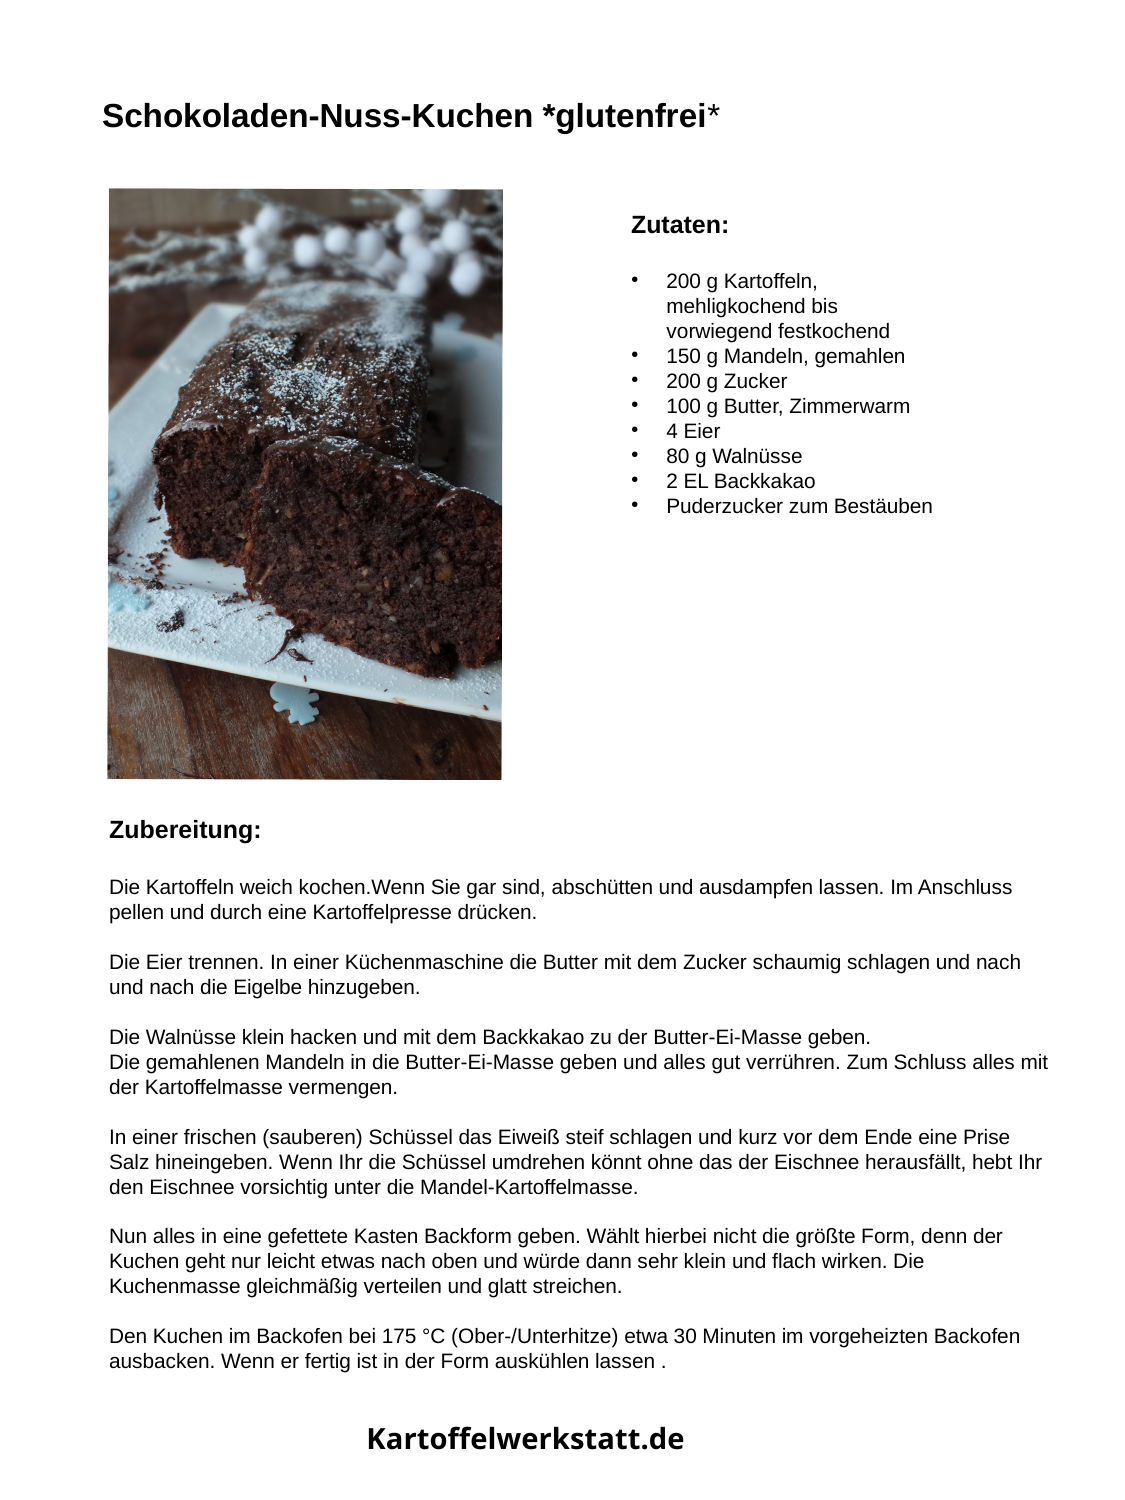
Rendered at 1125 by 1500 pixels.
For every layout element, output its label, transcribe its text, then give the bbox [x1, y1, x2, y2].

text_box Zutaten: 200 g Kartoffeln, mehligkochend bis vorwiegend festkochend 150 g Mandeln, gemahlen 200 g Zucker 100 g Butter, Zimmerwarm 4 Eier 80 g Walnüsse 2 EL Backkakao Puderzucker zum Bestäuben [616, 200, 948, 526]
text_box Zubereitung: Die Kartoffeln weich kochen.Wenn Sie gar sind, abschütten und ausdampfen lassen. Im Anschluss pellen und durch eine Kartoffelpresse drücken. Die Eier trennen. In einer Küchenmaschine die Butter mit dem Zucker schaumig schlagen und nach und nach die Eigelbe hinzugeben. Die Walnüsse klein hacken und mit dem Backkakao zu der Butter-Ei-Masse geben. Die gemahlenen Mandeln in die Butter-Ei-Masse geben und alles gut verrühren. Zum Schluss alles mit der Kartoffelmasse vermengen. In einer frischen (sauberen) Schüssel das Eiweiß steif schlagen und kurz vor dem Ende eine Prise Salz hineingeben. Wenn Ihr die Schüssel umdrehen könnt ohne das der Eischnee herausfällt, hebt Ihr den Eischnee vorsichtig unter die Mandel-Kartoffelmasse. Nun alles in eine gefettete Kasten Backform geben. Wählt hierbei nicht die größte Form, denn der Kuchen geht nur leicht etwas nach oben und würde dann sehr klein und flach wirken. Die Kuchenmasse gleichmäßig verteilen und glatt streichen. Den Kuchen im Backofen bei 175 °C (Ober-/Unterhitze) etwa 30 Minuten im vorgeheizten Backofen ausbacken. Wenn er fertig ist in der Form auskühlen lassen . [94, 806, 1063, 1406]
text_box Kartoffelwerkstatt.de [351, 1411, 721, 1475]
text_box Schokoladen-Nuss-Kuchen *glutenfrei* [87, 86, 736, 142]
picture [107, 188, 503, 780]
